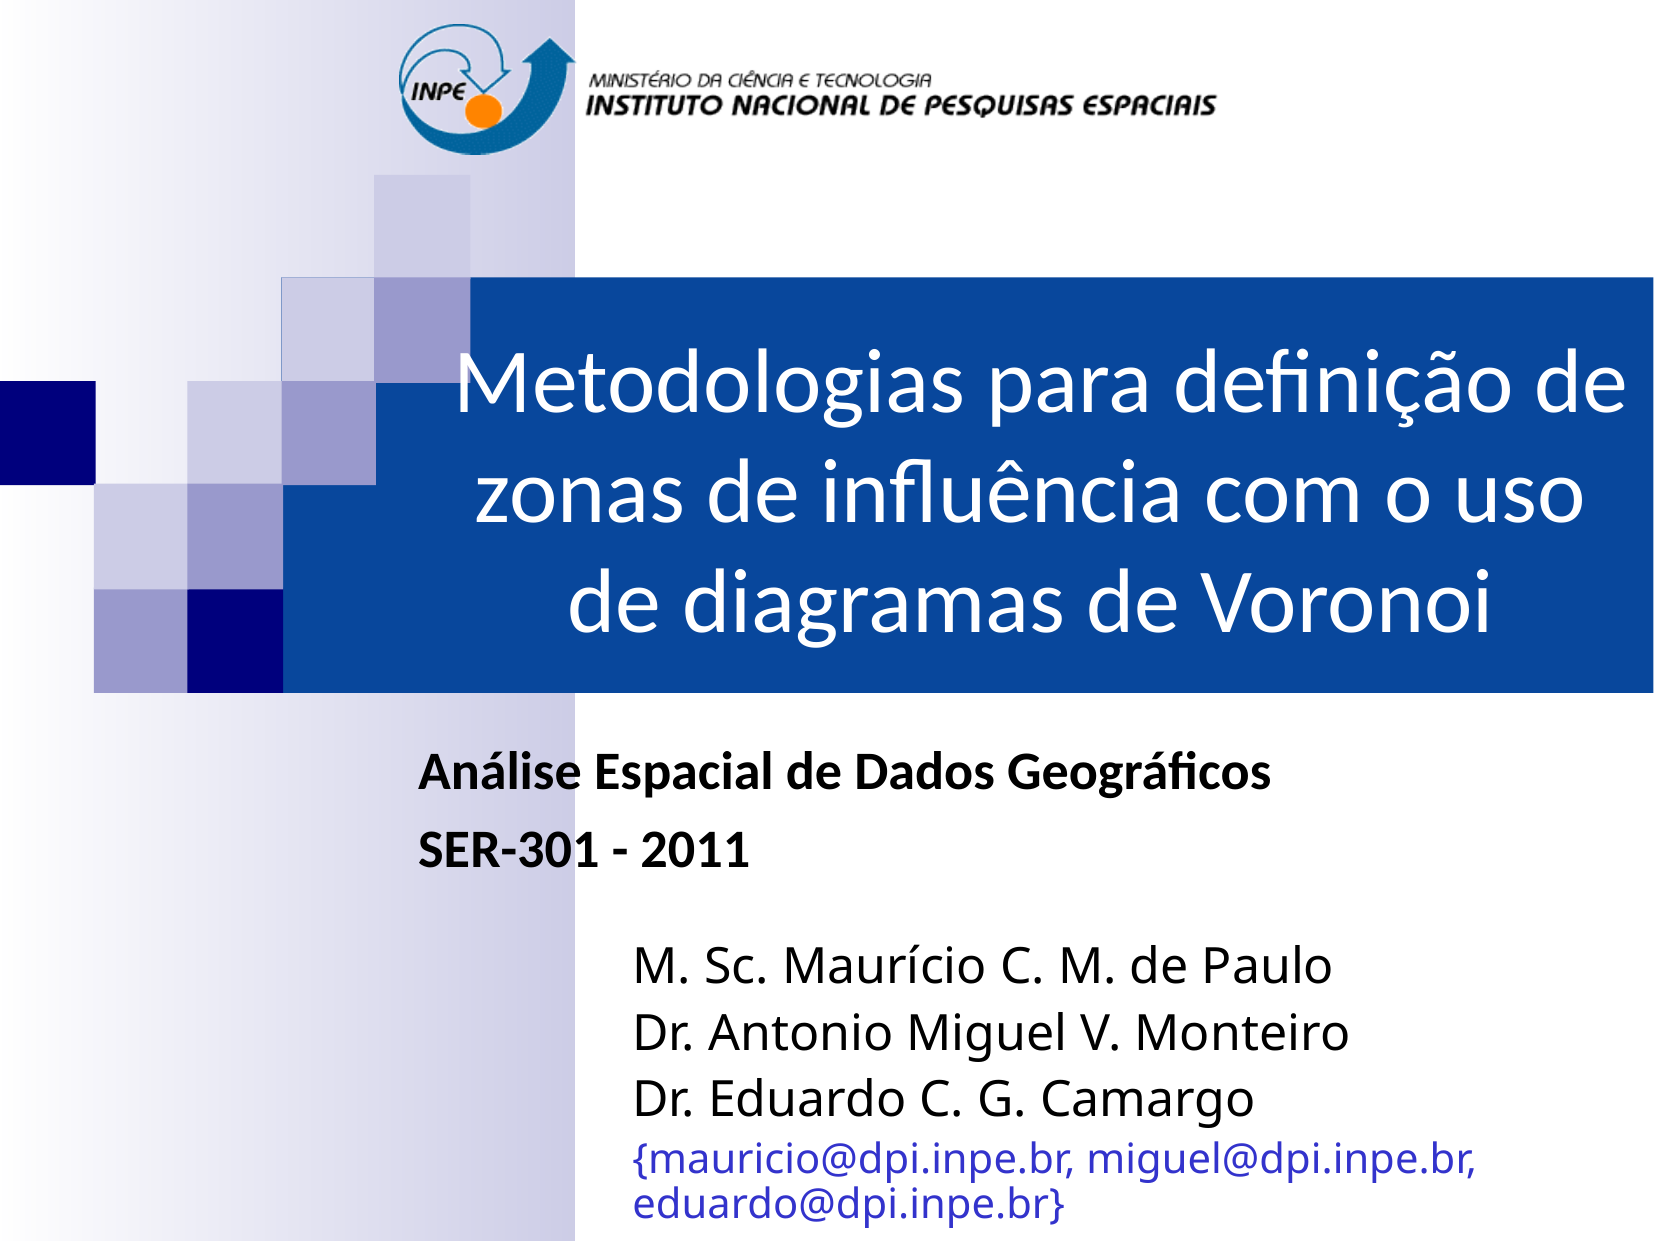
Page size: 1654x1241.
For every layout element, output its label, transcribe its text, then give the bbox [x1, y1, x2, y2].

picture [399, 24, 1225, 155]
text_box Análise Espacial de Dados Geográficos SER-301 - 2011 [383, 727, 1654, 965]
title Metodologias para definição de zonas de influência com o uso de diagramas de Voronoi [403, 258, 1654, 714]
text_box M. Sc. Maurício C. M. de Paulo Dr. Antonio Miguel V. Monteiro Dr. Eduardo C. G. Camargo {mauricio@dpi.inpe.br, miguel@dpi.inpe.br, eduardo@dpi.inpe.br} [617, 933, 1636, 1236]
